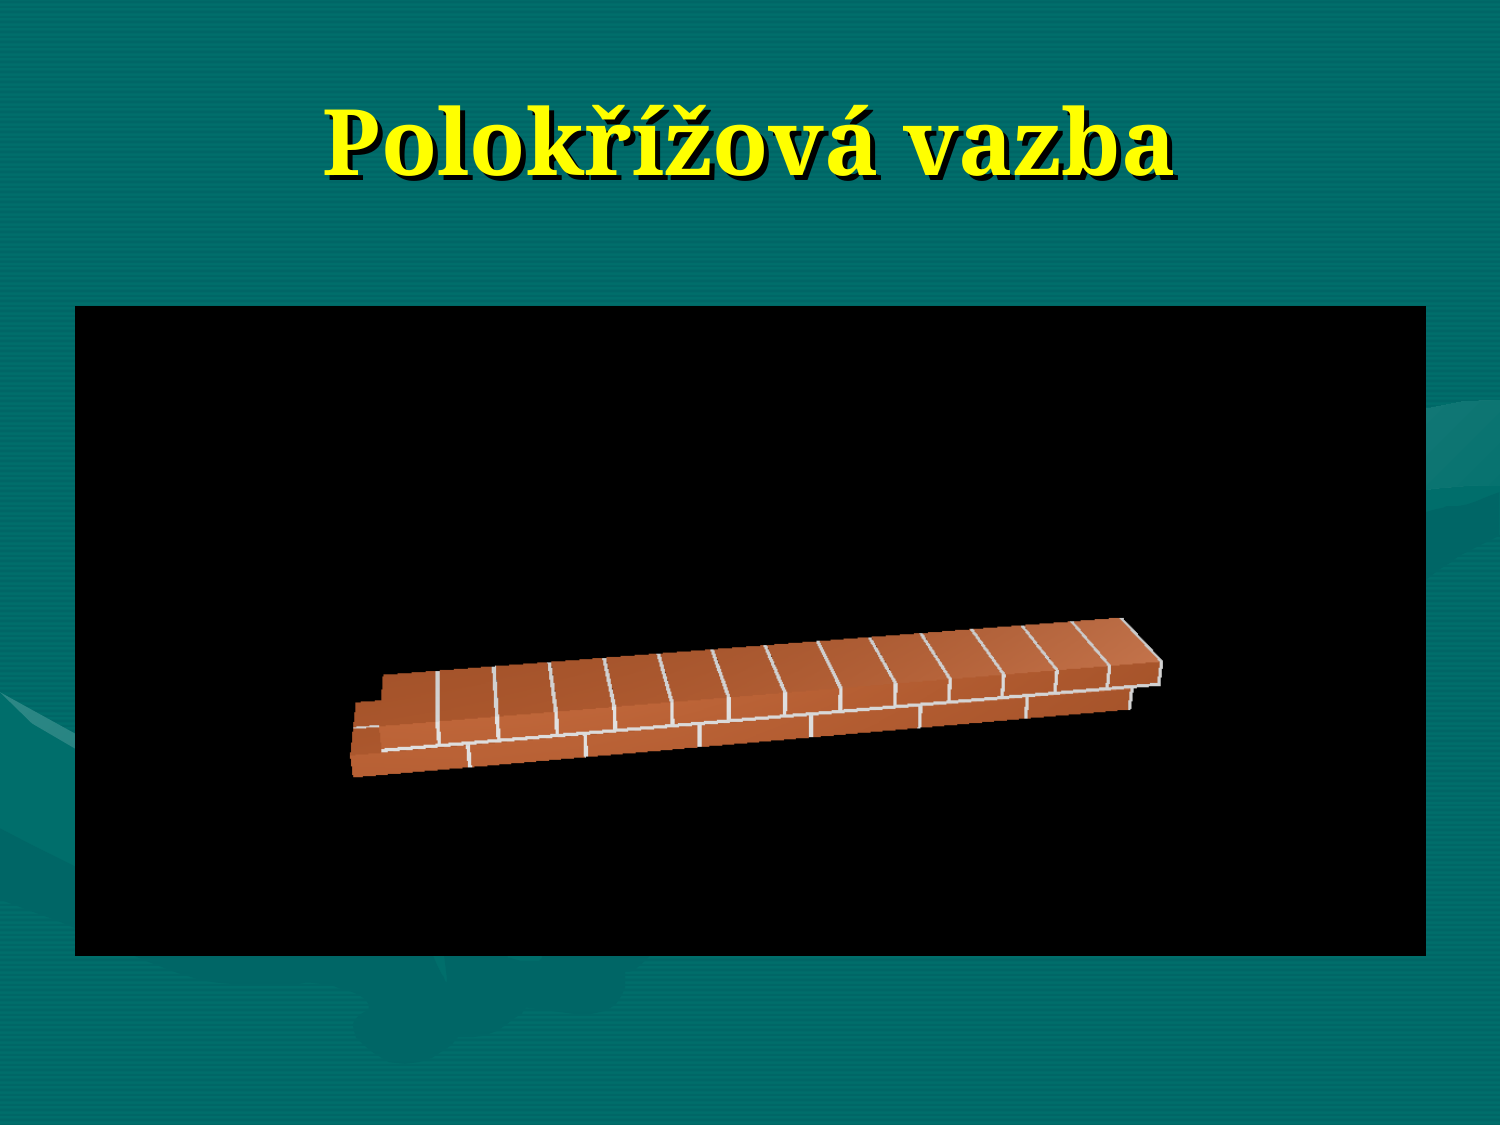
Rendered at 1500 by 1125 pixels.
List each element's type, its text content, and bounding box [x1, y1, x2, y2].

picture [75, 306, 1426, 956]
title Polokřížová vazba [75, 45, 1426, 233]
